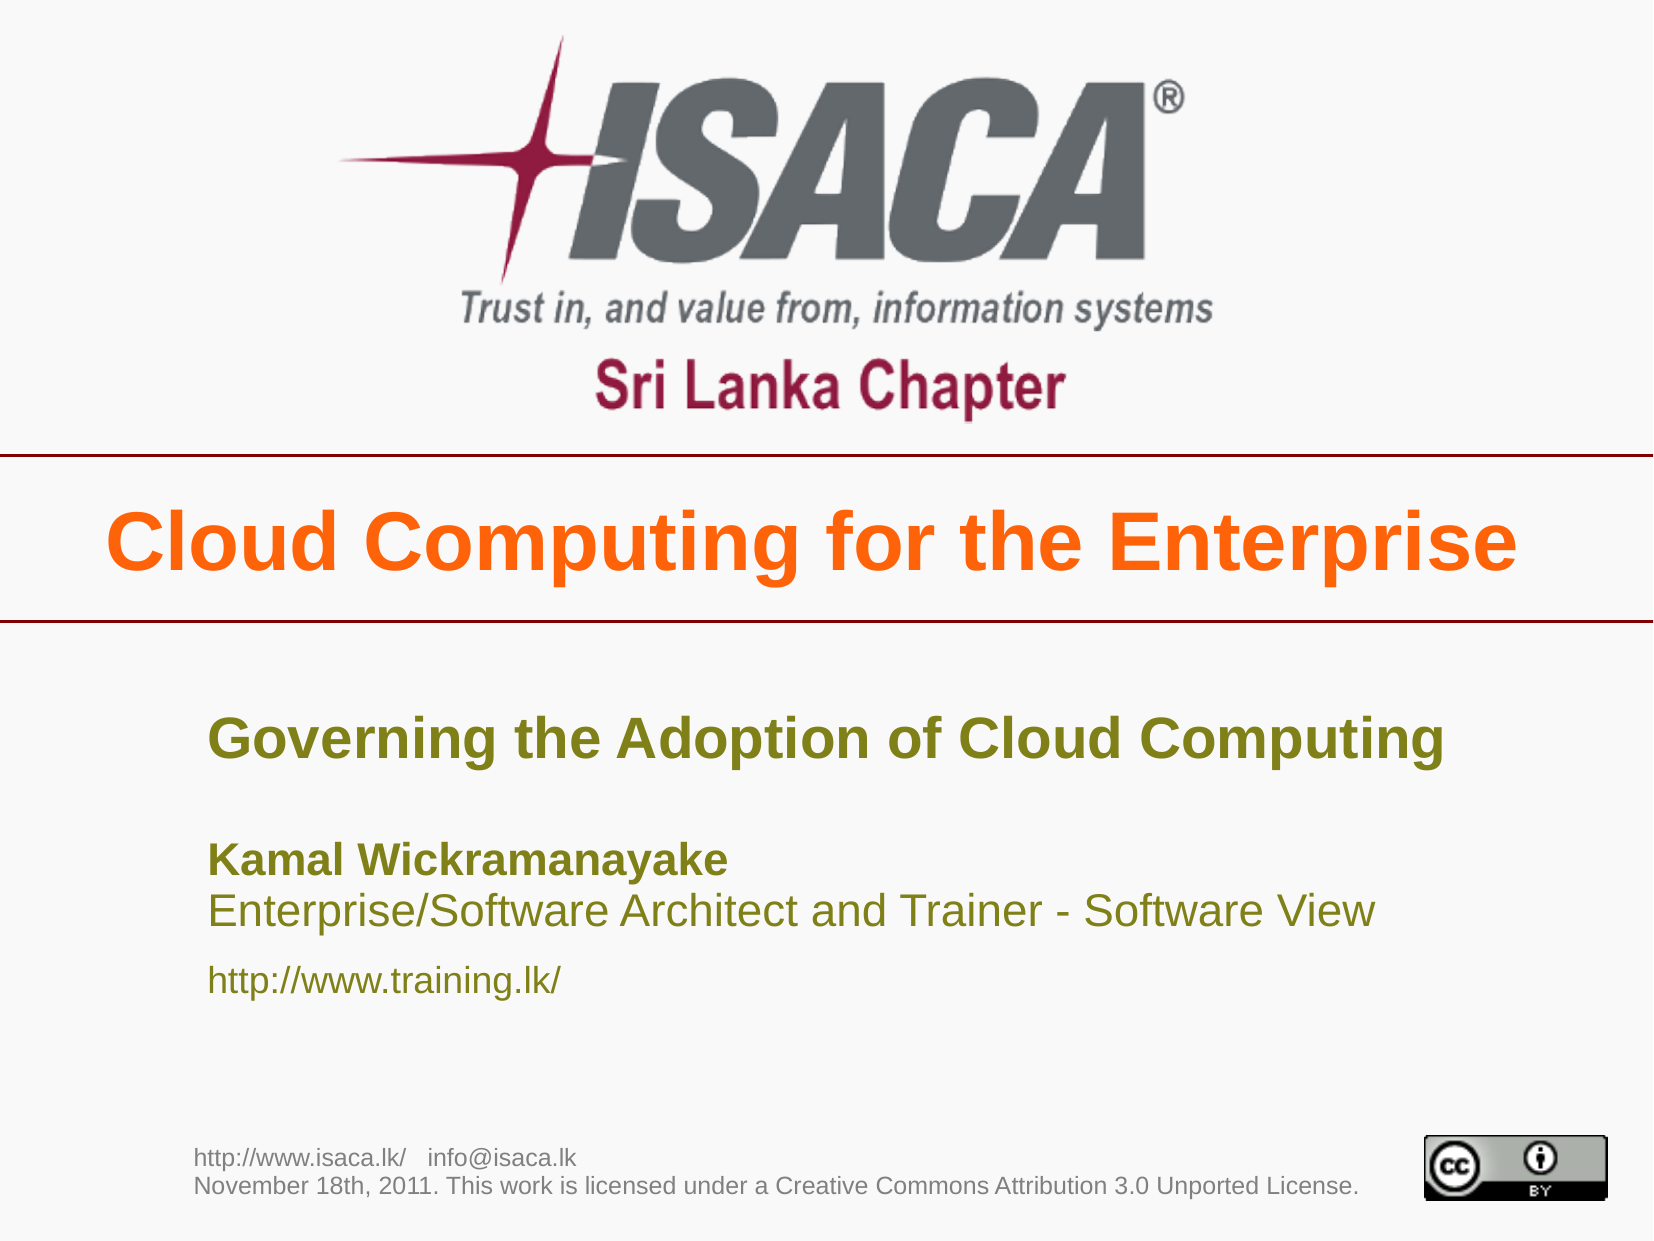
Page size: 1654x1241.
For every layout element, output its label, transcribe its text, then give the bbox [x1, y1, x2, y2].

picture [1424, 1135, 1608, 1201]
text_box Kamal Wickramanayake Enterprise/Software Architect and Trainer - Software View http://www.training.lk/ [189, 823, 1576, 1054]
text_box Governing the Adoption of Cloud Computing [189, 694, 1465, 781]
picture [335, 33, 1215, 424]
